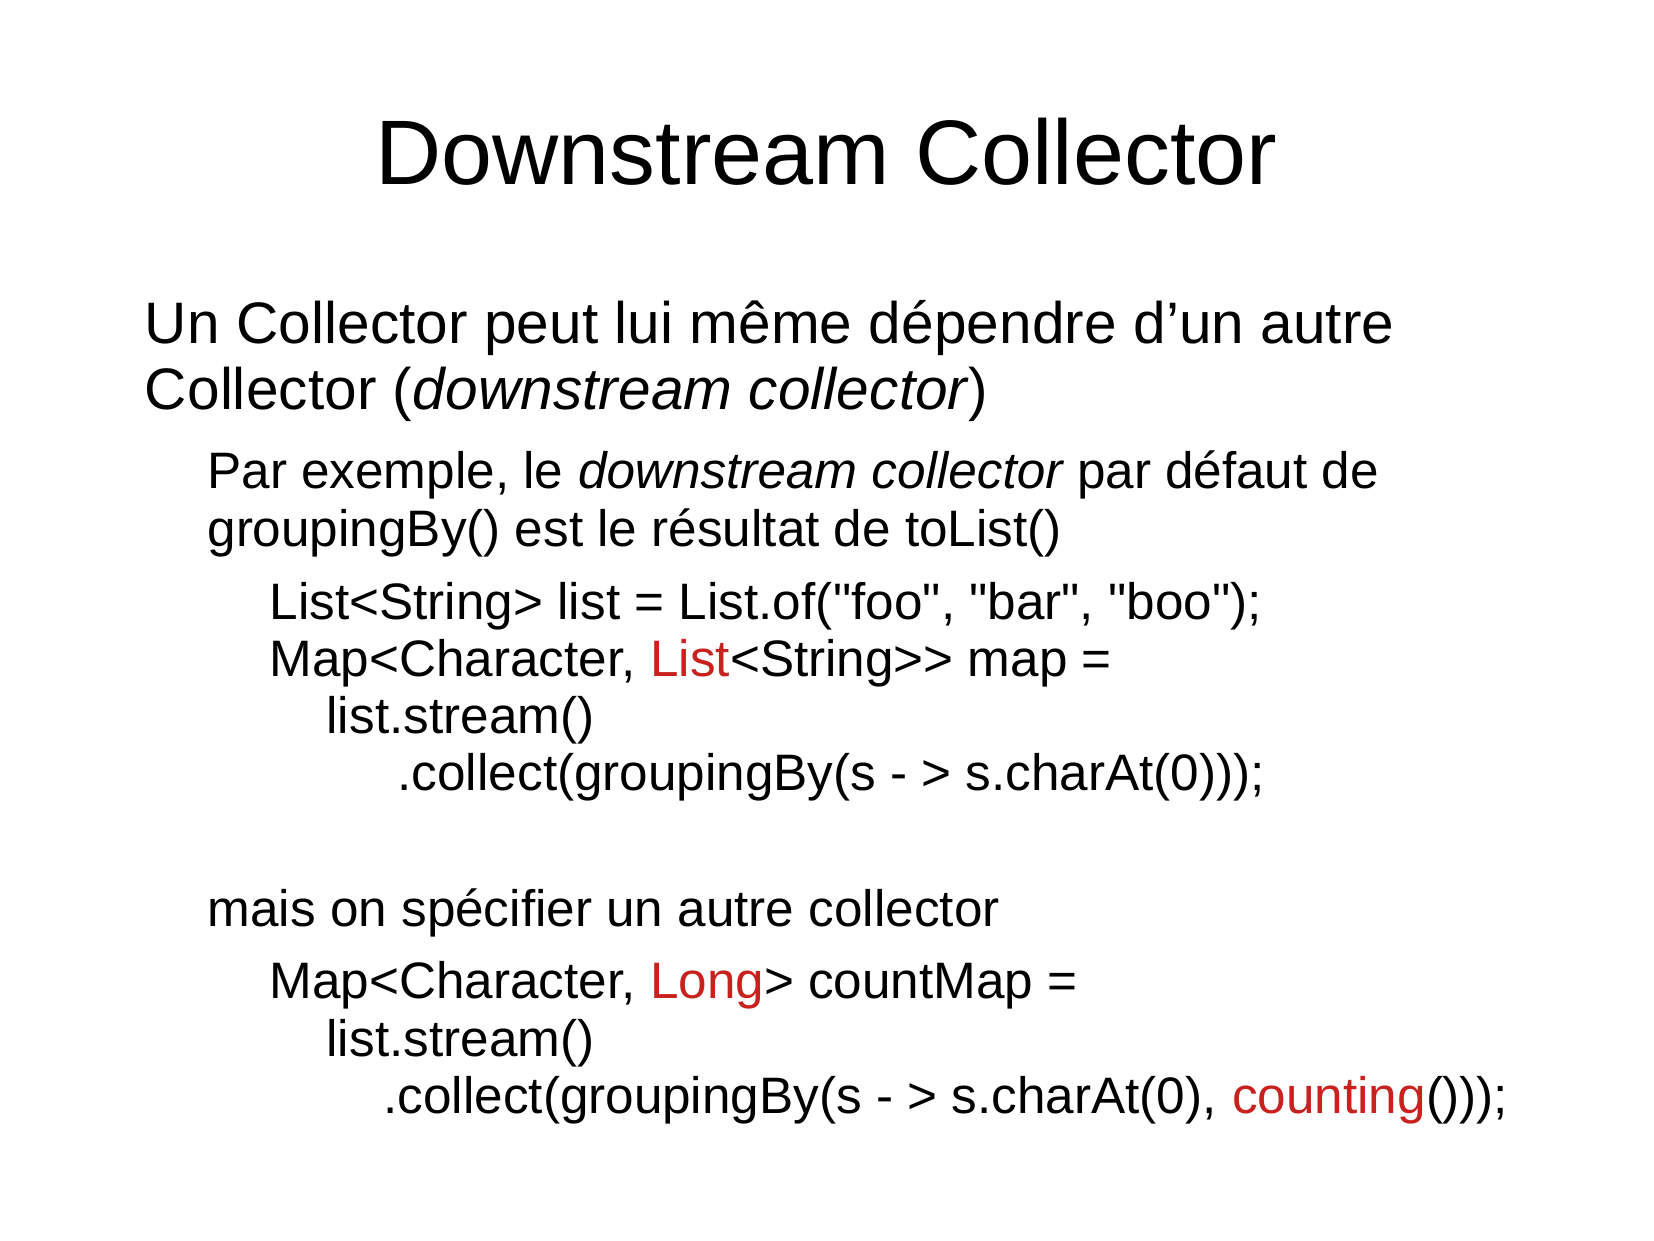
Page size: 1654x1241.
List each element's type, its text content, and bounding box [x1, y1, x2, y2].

title Downstream Collector [82, 49, 1571, 257]
list Un Collector peut lui même dépendre d’un autre Collector (downstream collector) Par exemple, le downstream collector par défaut de groupingBy() est le résultat de toList() List<String> list = List.of("foo", "bar", "boo"); Map<Character, List<String>> map = list.stream() .collect(groupingBy(s - > s.charAt(0))); mais on spécifier un autre collector Map<Character, Long> countMap = list.stream() .collect(groupingBy(s - > s.charAt(0), counting())); [82, 290, 1571, 1126]
